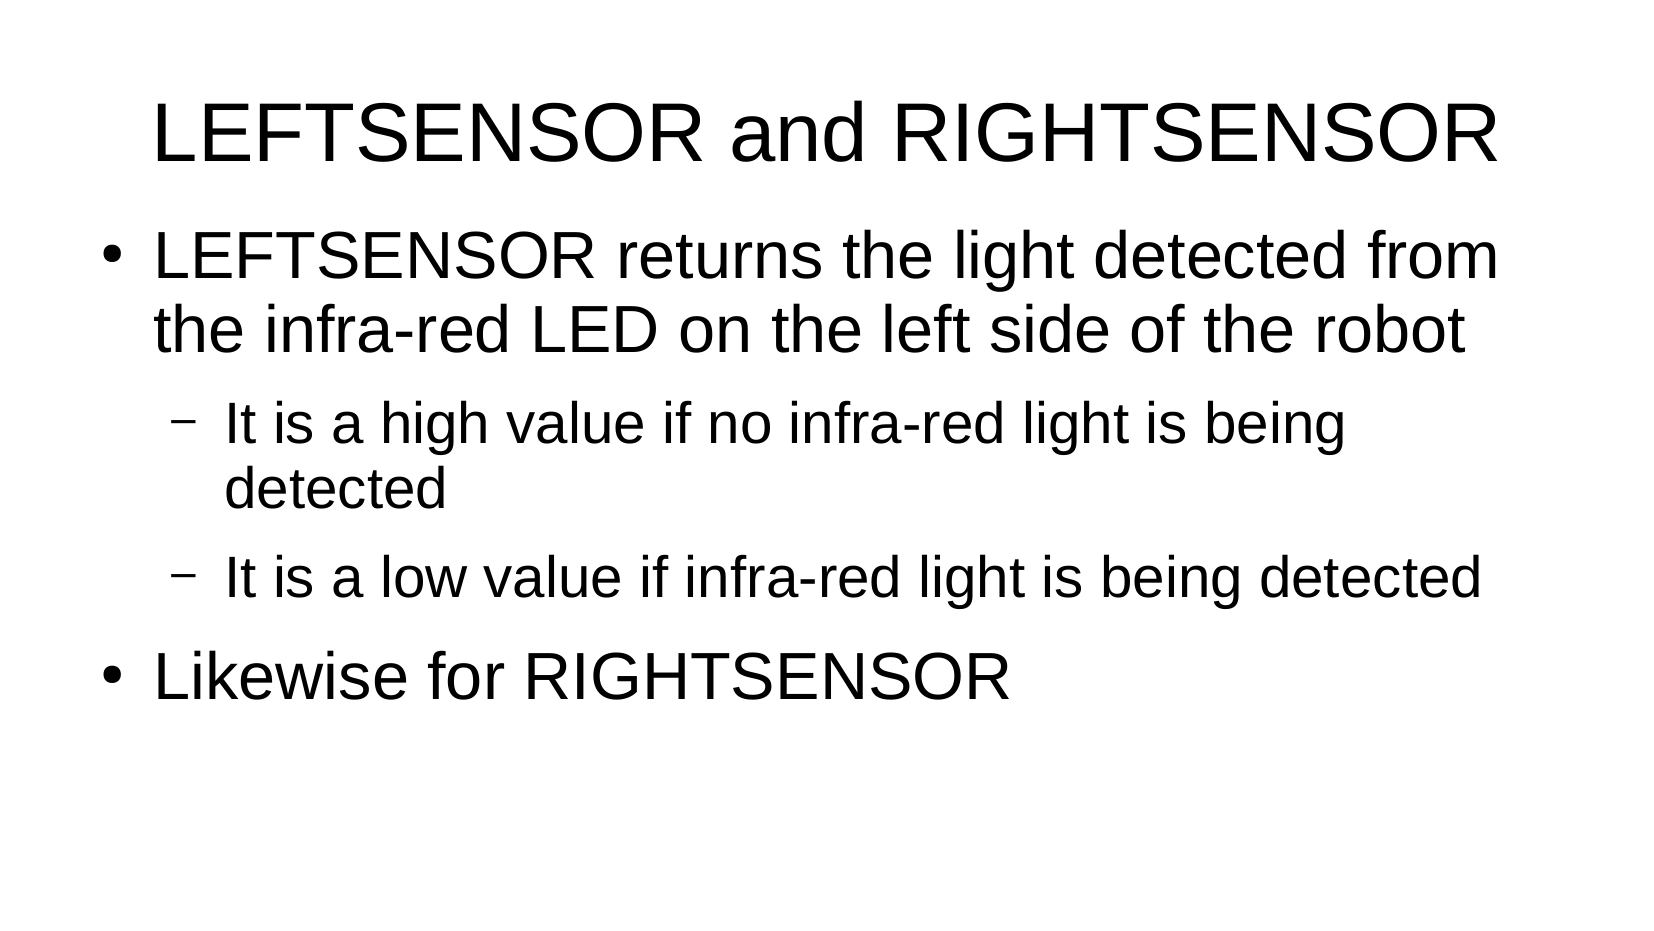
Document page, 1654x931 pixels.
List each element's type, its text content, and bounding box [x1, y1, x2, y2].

title LEFTSENSOR and RIGHTSENSOR [82, 54, 1571, 211]
list LEFTSENSOR returns the light detected from the infra-red LED on the left side of the robot It is a high value if no infra-red light is being detected It is a low value if infra-red light is being detected Likewise for RIGHTSENSOR [82, 217, 1571, 758]
